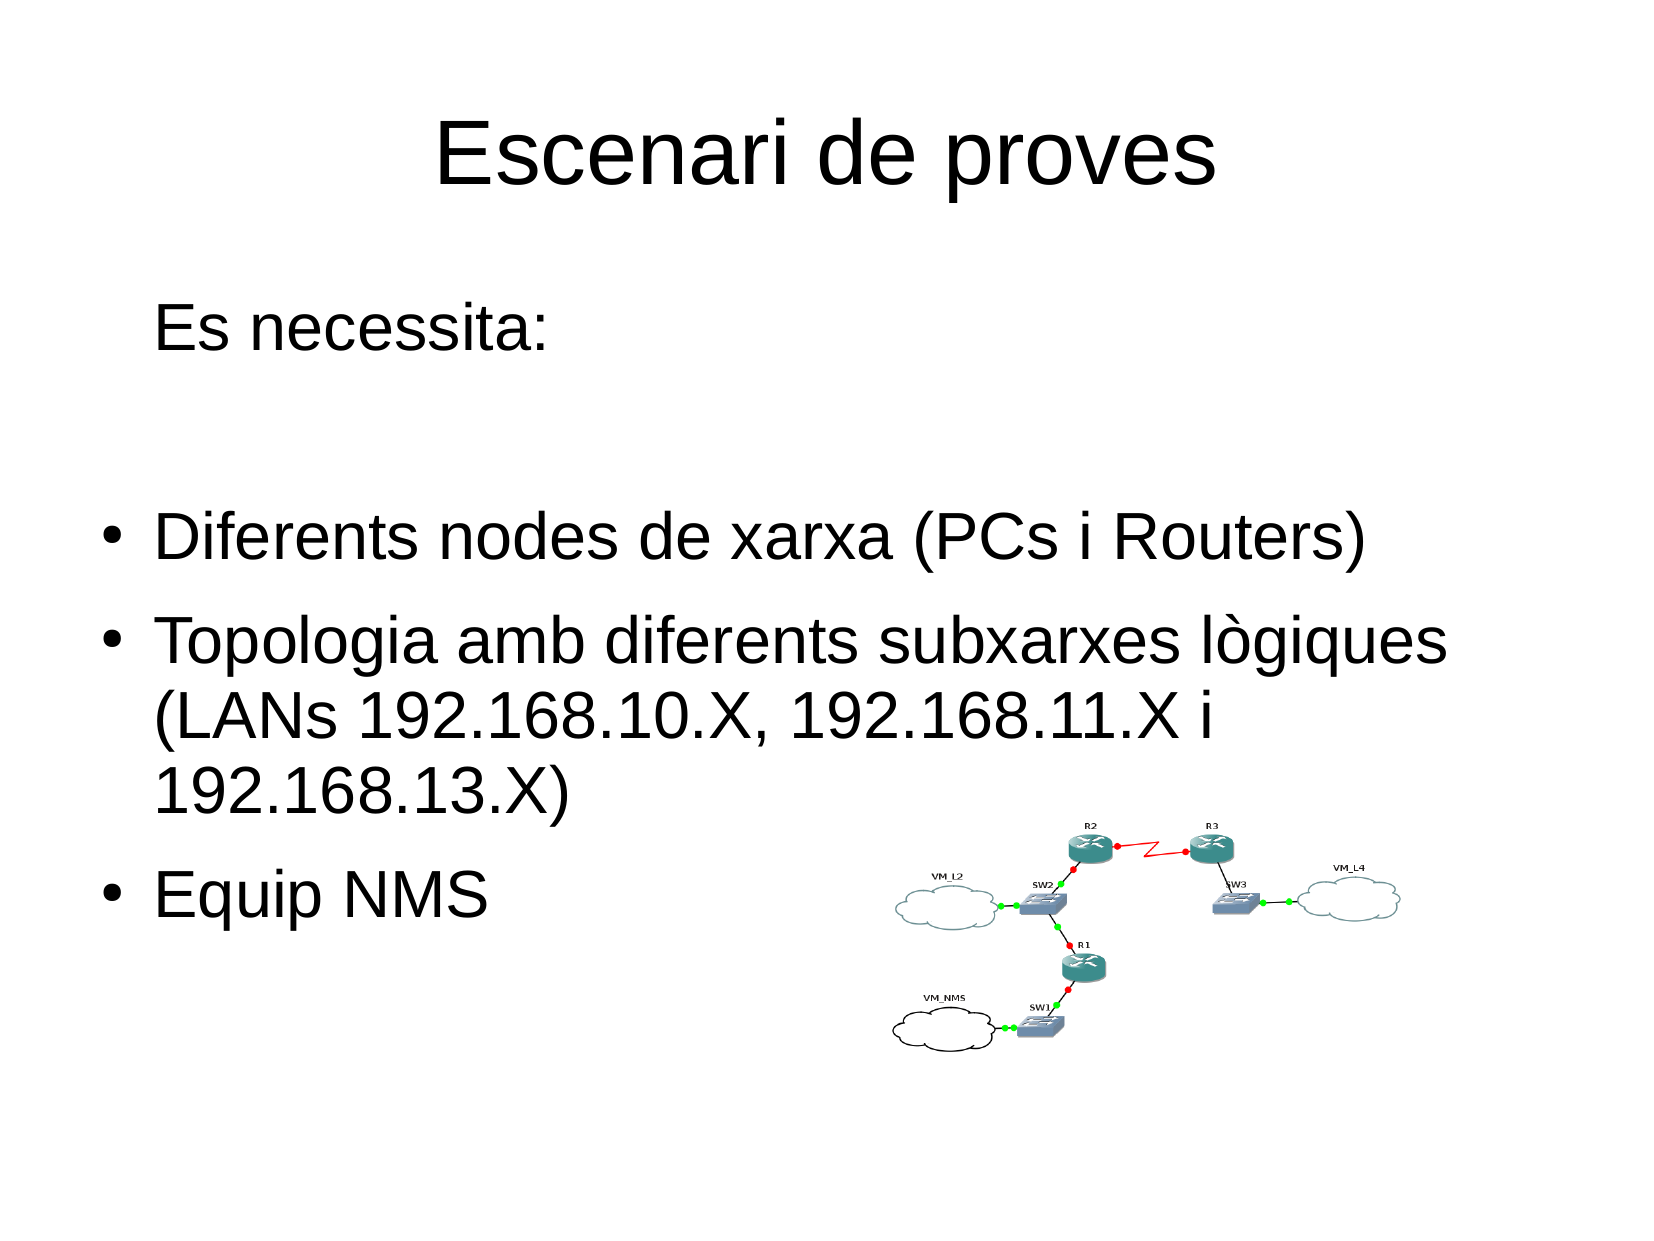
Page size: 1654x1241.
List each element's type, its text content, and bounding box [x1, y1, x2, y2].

title Escenari de proves [82, 49, 1571, 257]
list Es necessita: Diferents nodes de xarxa (PCs i Routers) Topologia amb diferents subxarxes lògiques (LANs 192.168.10.X, 192.168.11.X i 192.168.13.X) Equip NMS [82, 290, 1538, 1010]
picture [871, 814, 1430, 1150]
